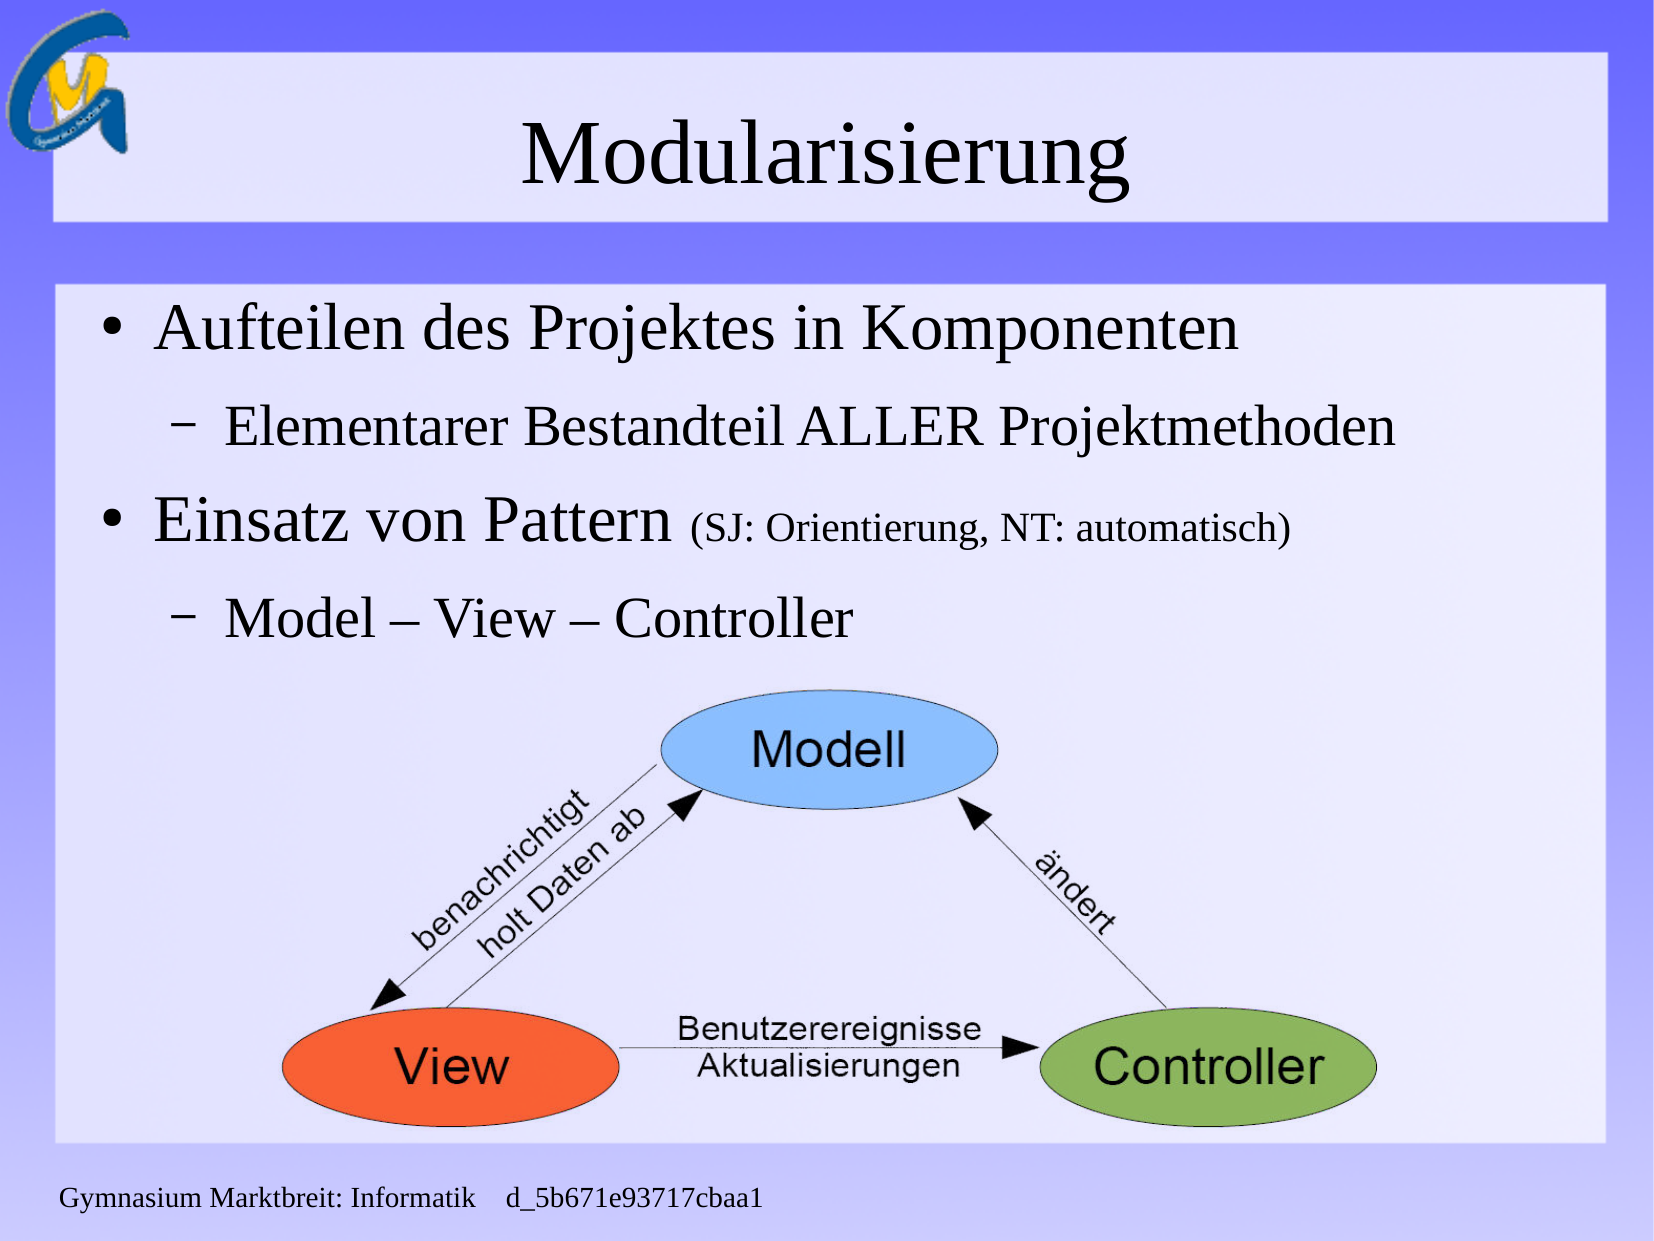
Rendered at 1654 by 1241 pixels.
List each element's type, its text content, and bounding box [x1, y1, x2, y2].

list Aufteilen des Projektes in Komponenten Elementarer Bestandteil ALLER Projektmethoden Einsatz von Pattern (SJ: Orientierung, NT: automatisch) Model – View – Controller [82, 290, 1571, 1010]
picture [0, 0, 1654, 1241]
title Modularisierung [82, 49, 1571, 257]
